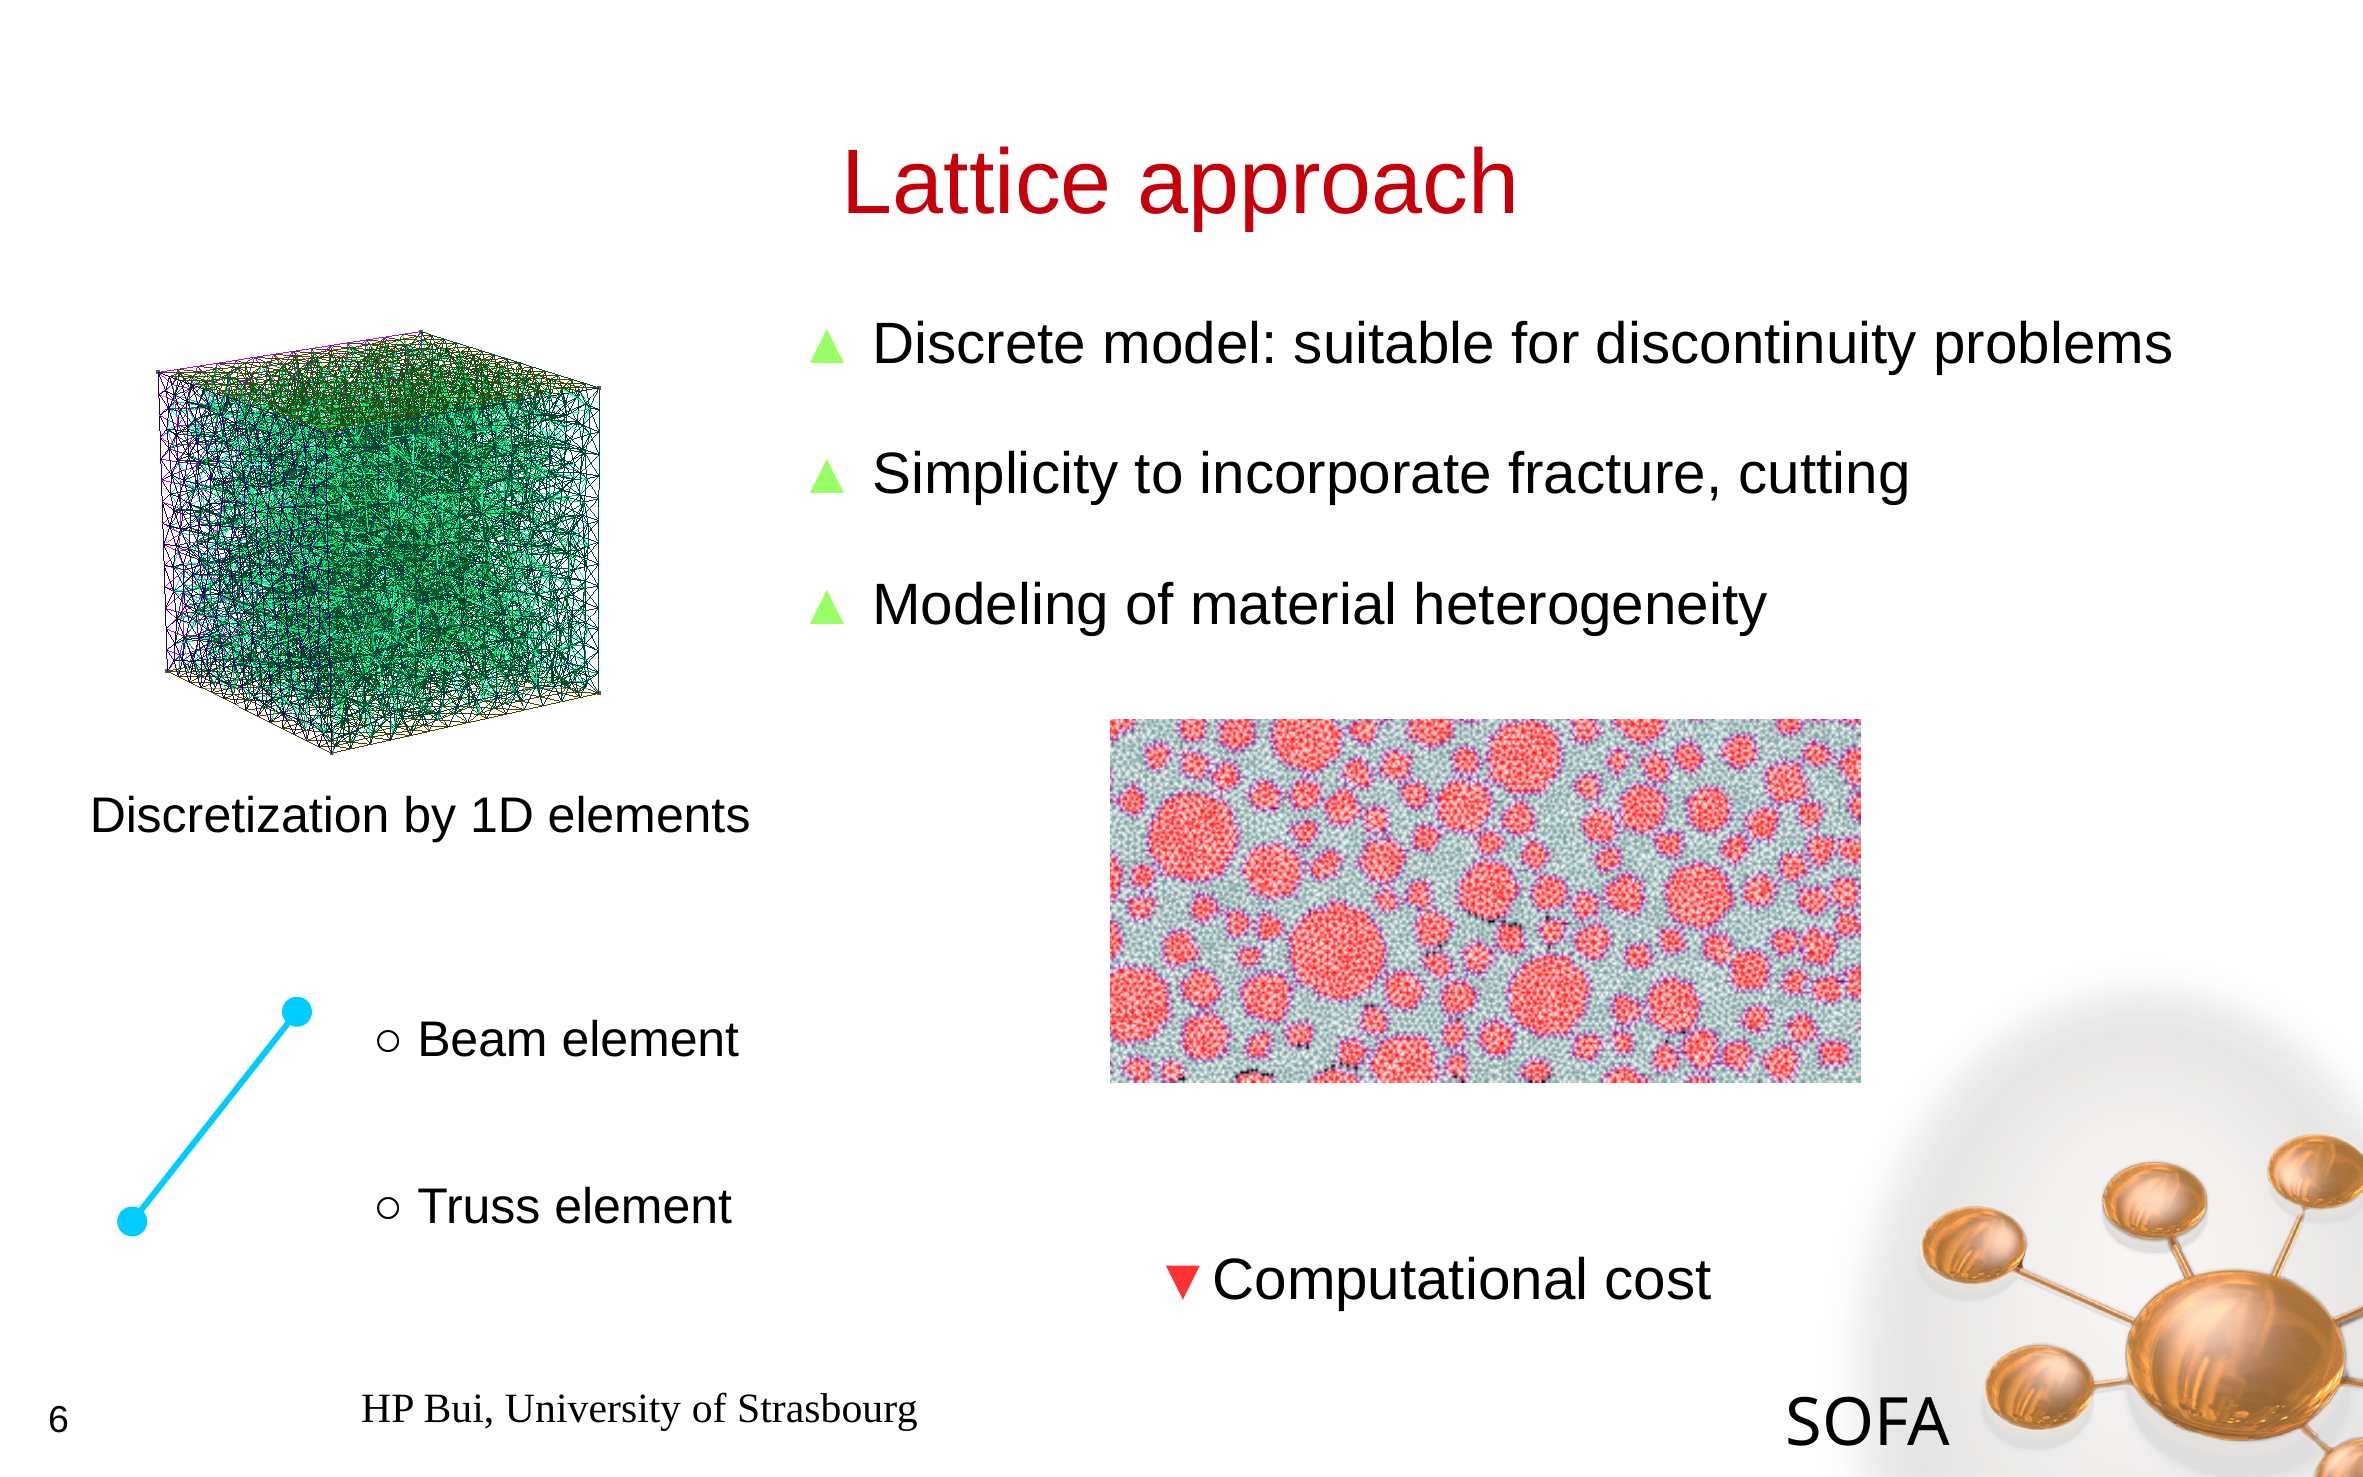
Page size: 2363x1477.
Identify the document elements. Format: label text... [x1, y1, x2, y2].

text_box ▲ Discrete model: suitable for discontinuity problems ▲ Simplicity to incorporate fracture, cutting ▲ Modeling of material heterogeneity [783, 303, 2266, 646]
title Lattice approach [118, 130, 2245, 234]
text_box ▼Computational cost [1140, 1239, 1861, 1321]
text_box Discretization by 1D elements [75, 779, 778, 852]
text_box ○ Beam element ○ Truss element [358, 1004, 817, 1245]
picture [1110, 719, 1861, 1084]
picture [144, 324, 618, 761]
